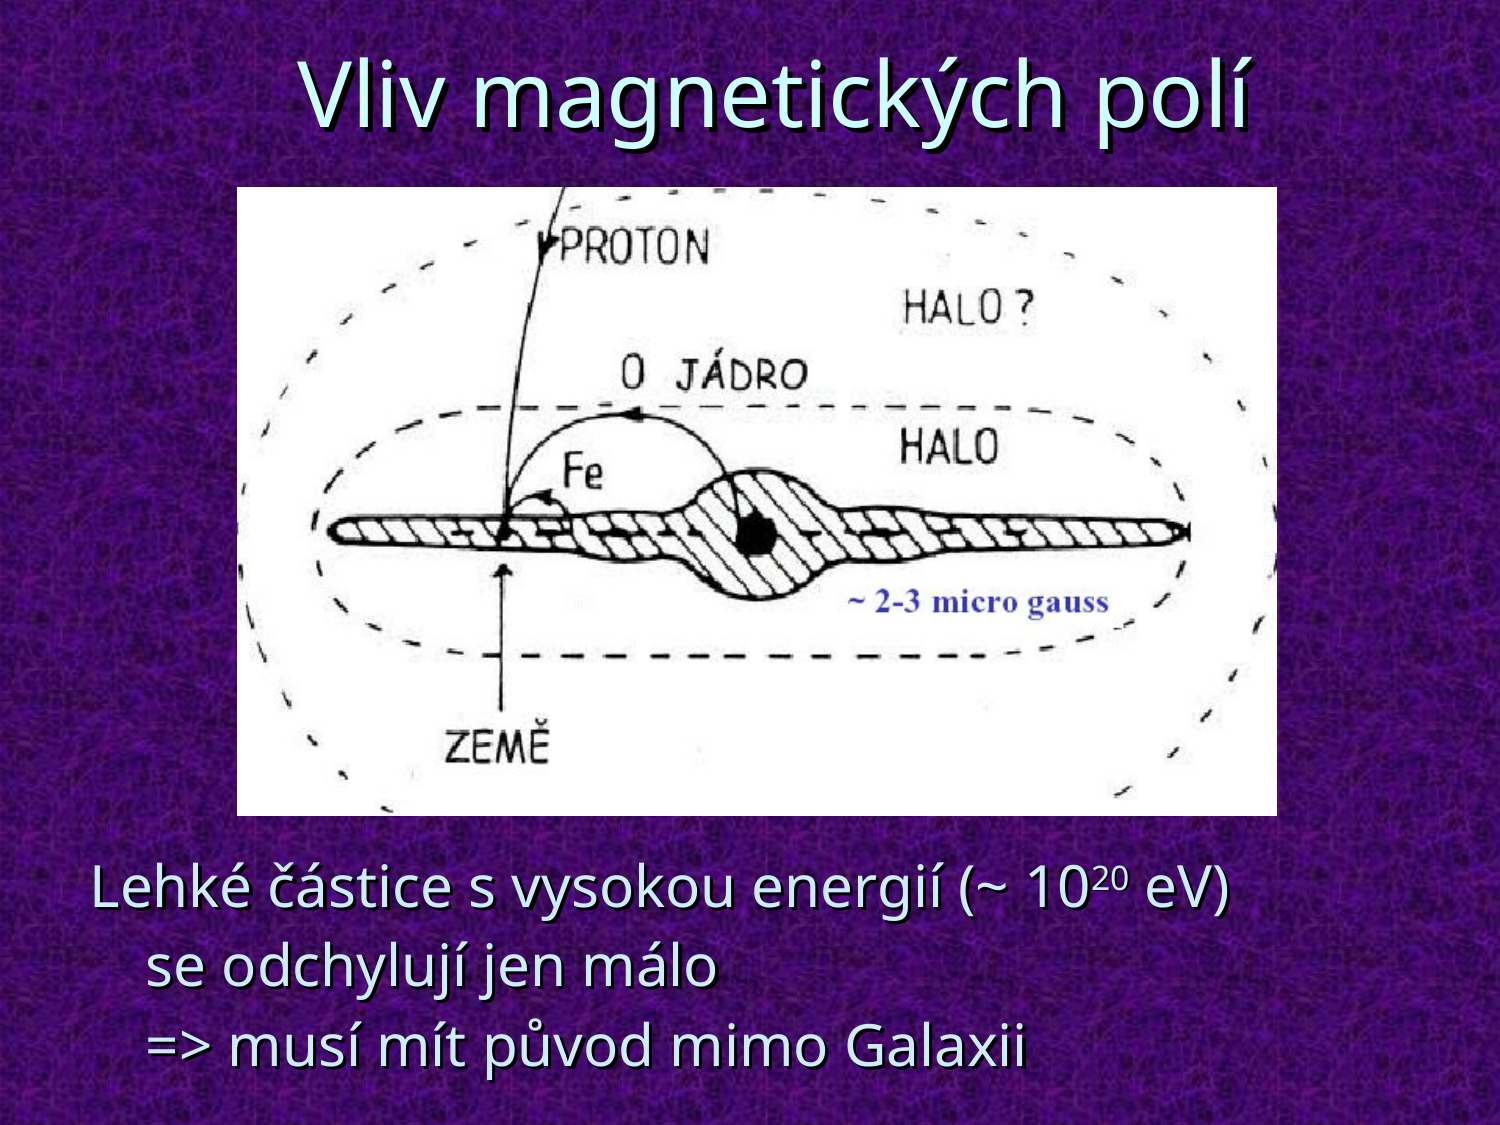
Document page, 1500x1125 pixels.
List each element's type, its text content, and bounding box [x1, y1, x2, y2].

picture [0, 0, 1500, 1125]
list Lehké částice s vysokou energií (~ 1020 eV) se odchylují jen málo => musí mít původ mimo Galaxii [74, 837, 1463, 1125]
title Vliv magnetických polí [137, 24, 1413, 163]
